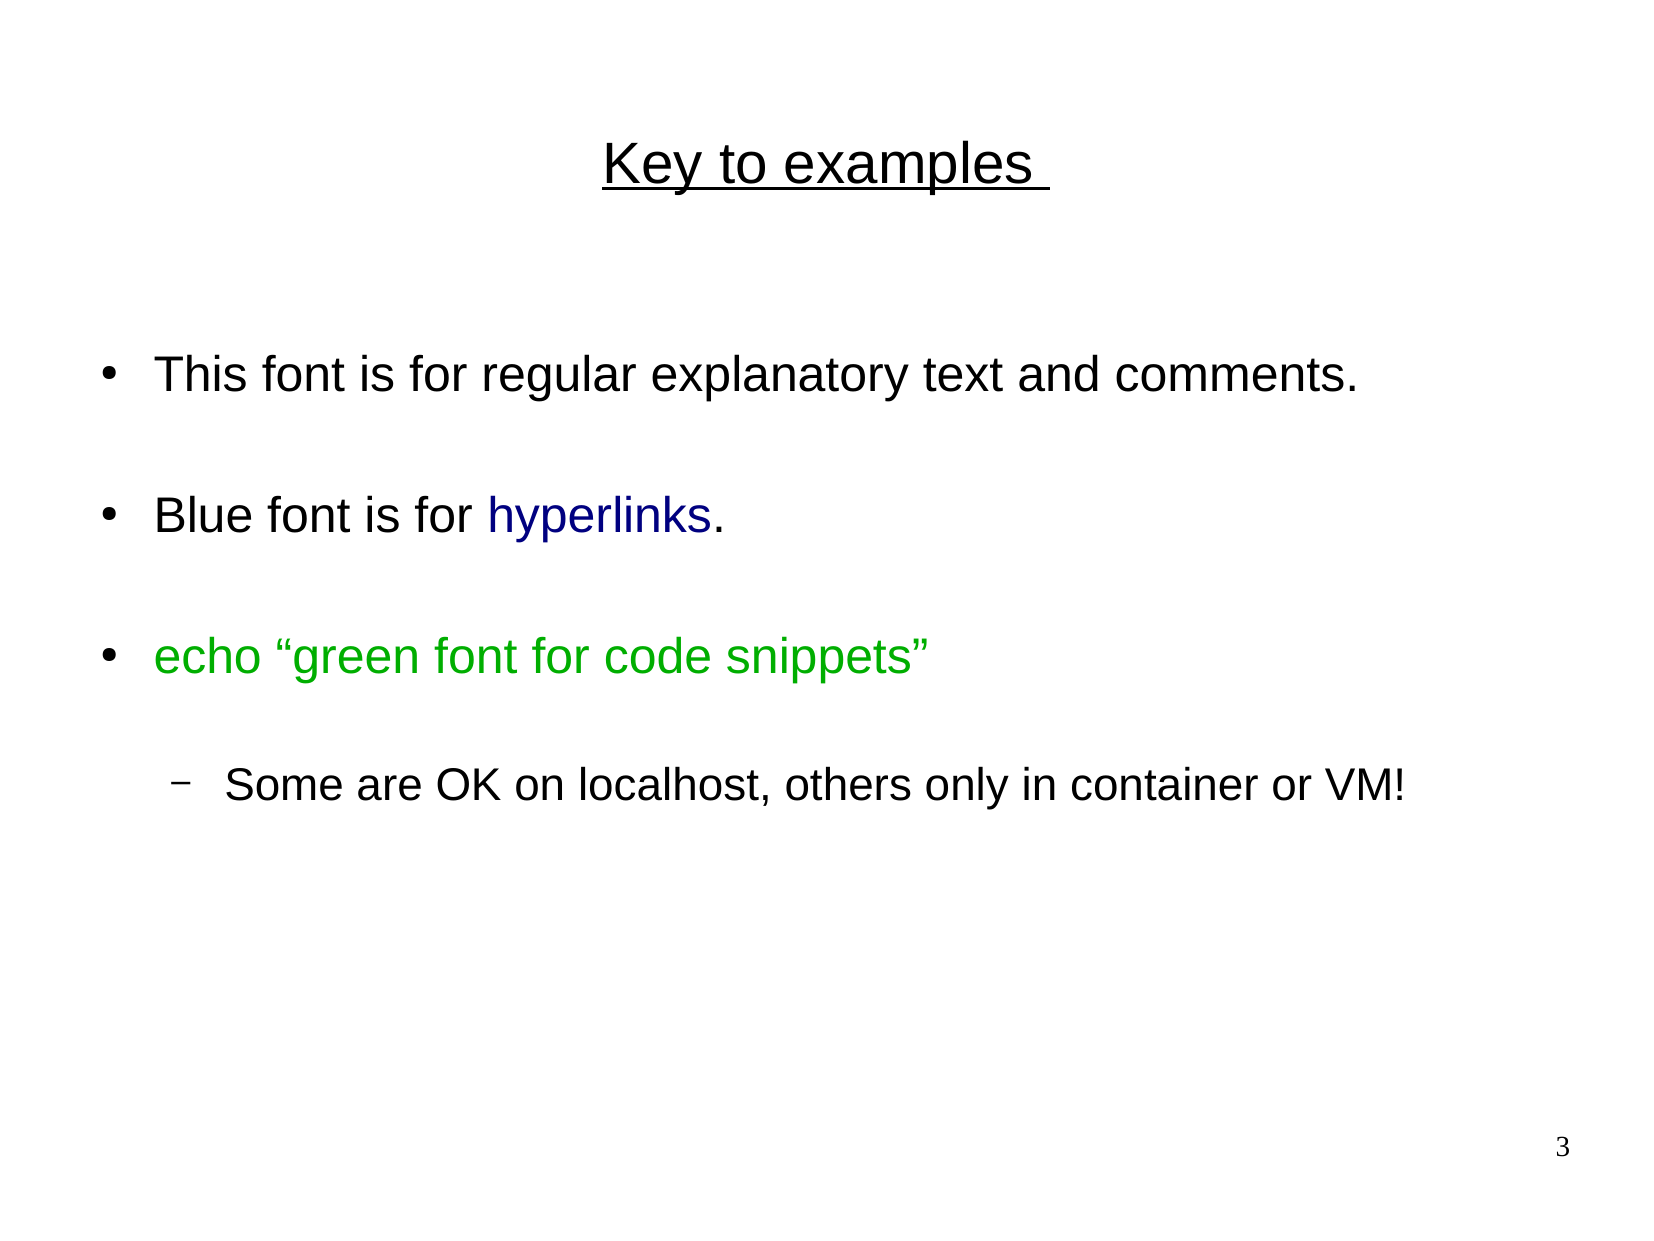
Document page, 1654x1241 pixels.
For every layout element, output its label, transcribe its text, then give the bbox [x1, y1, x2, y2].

title Key to examples [82, 60, 1571, 268]
list This font is for regular explanatory text and comments. Blue font is for hyperlinks. echo “green font for code snippets” Some are OK on localhost, others only in container or VM! [82, 290, 1571, 1010]
